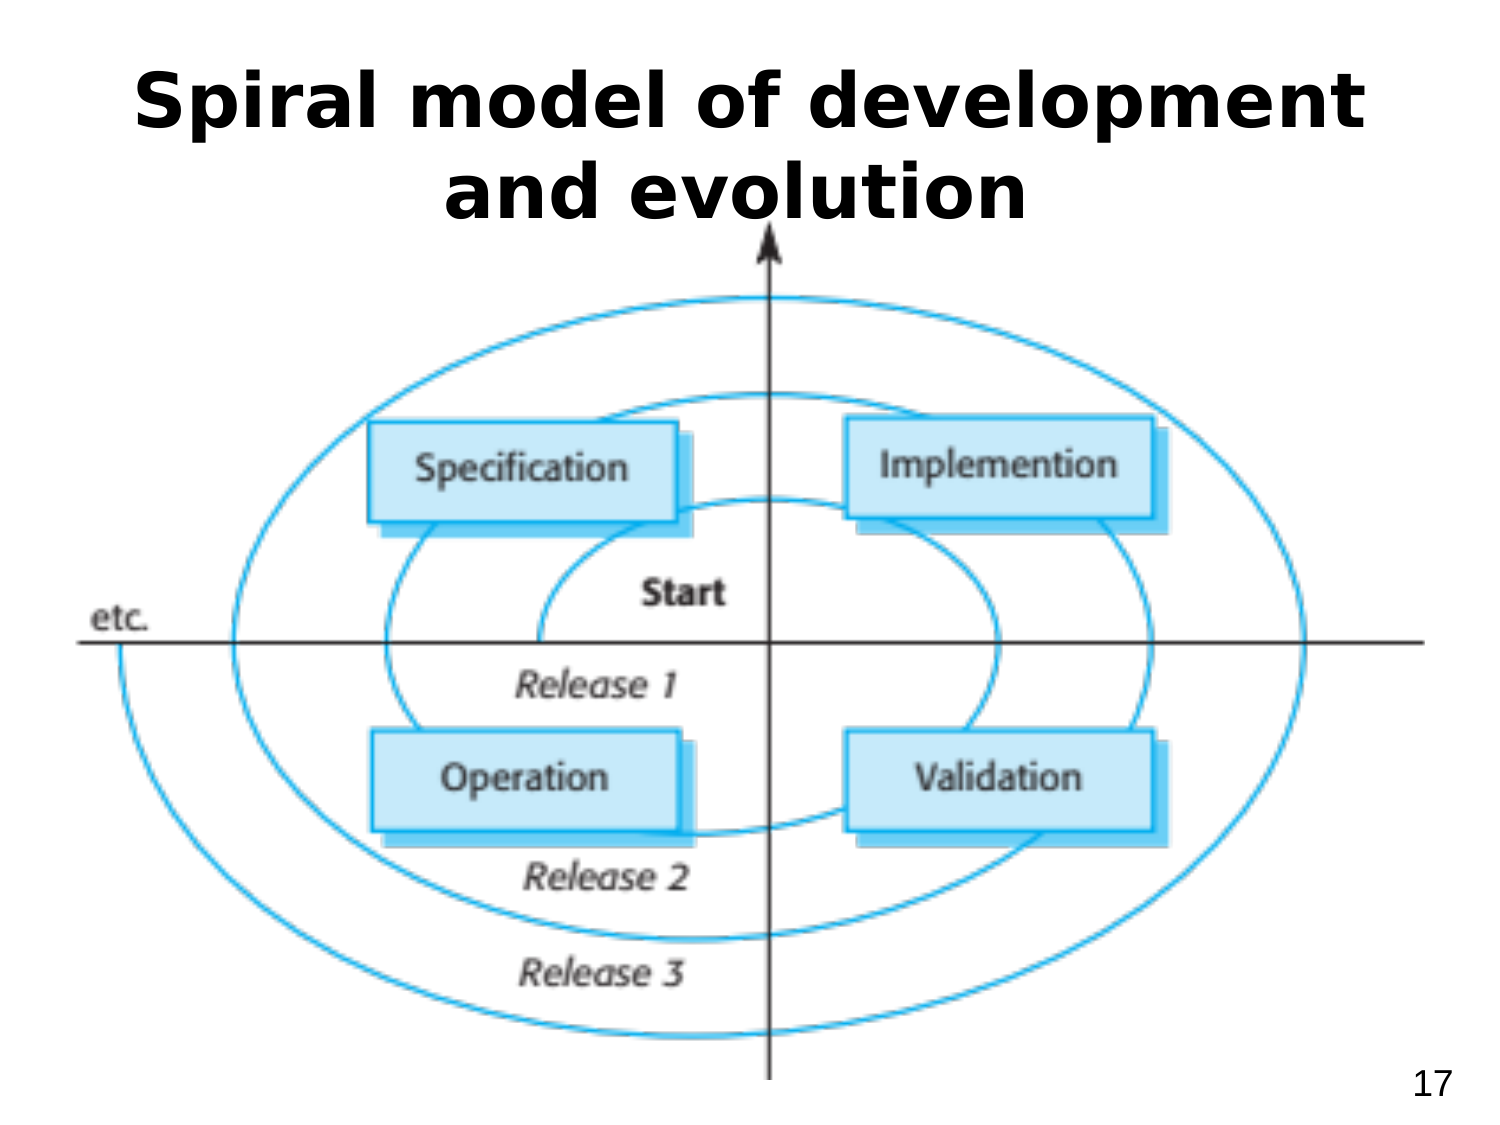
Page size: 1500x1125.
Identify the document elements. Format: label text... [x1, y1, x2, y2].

picture [74, 219, 1425, 1080]
title Spiral model of development and evolution [75, 44, 1425, 177]
